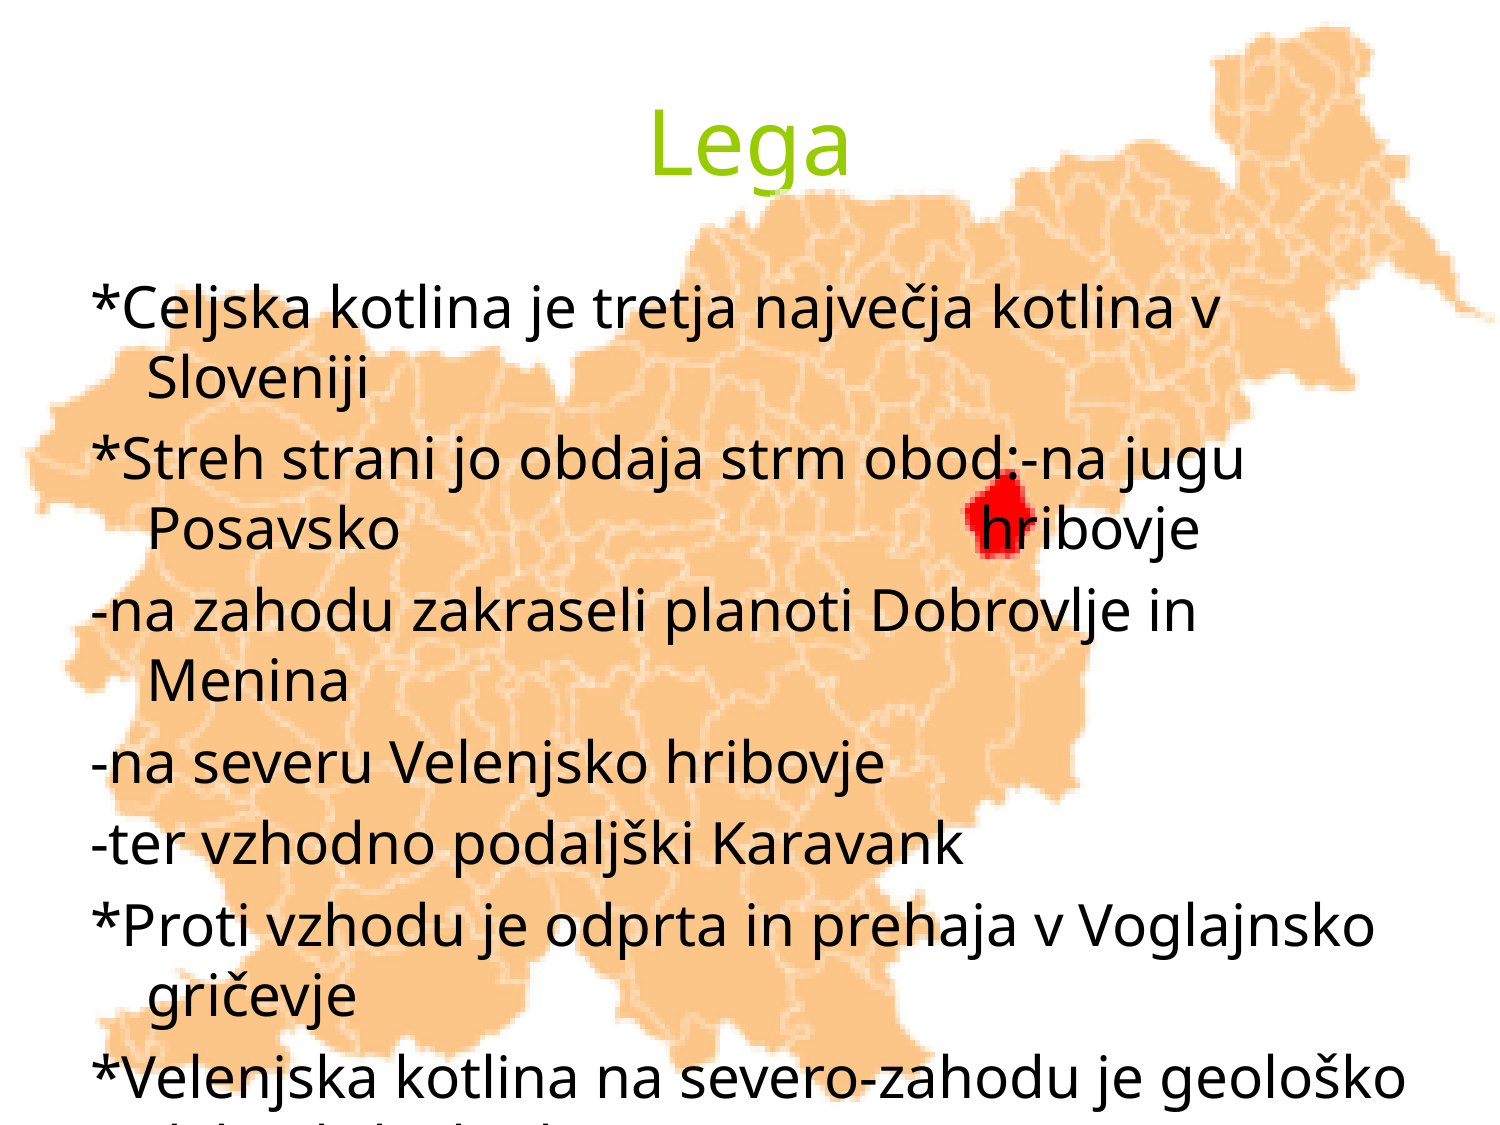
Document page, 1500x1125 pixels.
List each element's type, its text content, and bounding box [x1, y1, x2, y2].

list *Celjska kotlina je tretja največja kotlina v Sloveniji *Streh strani jo obdaja strm obod:-na jugu Posavsko hribovje -na zahodu zakraseli planoti Dobrovlje in Menina -na severu Velenjsko hribovje -ter vzhodno podaljški Karavank *Proti vzhodu je odprta in prehaja v Voglajnsko gričevje *Velenjska kotlina na severo-zahodu je geološko del Celjske kotline [75, 262, 1425, 1005]
picture [0, 0, 1500, 1125]
